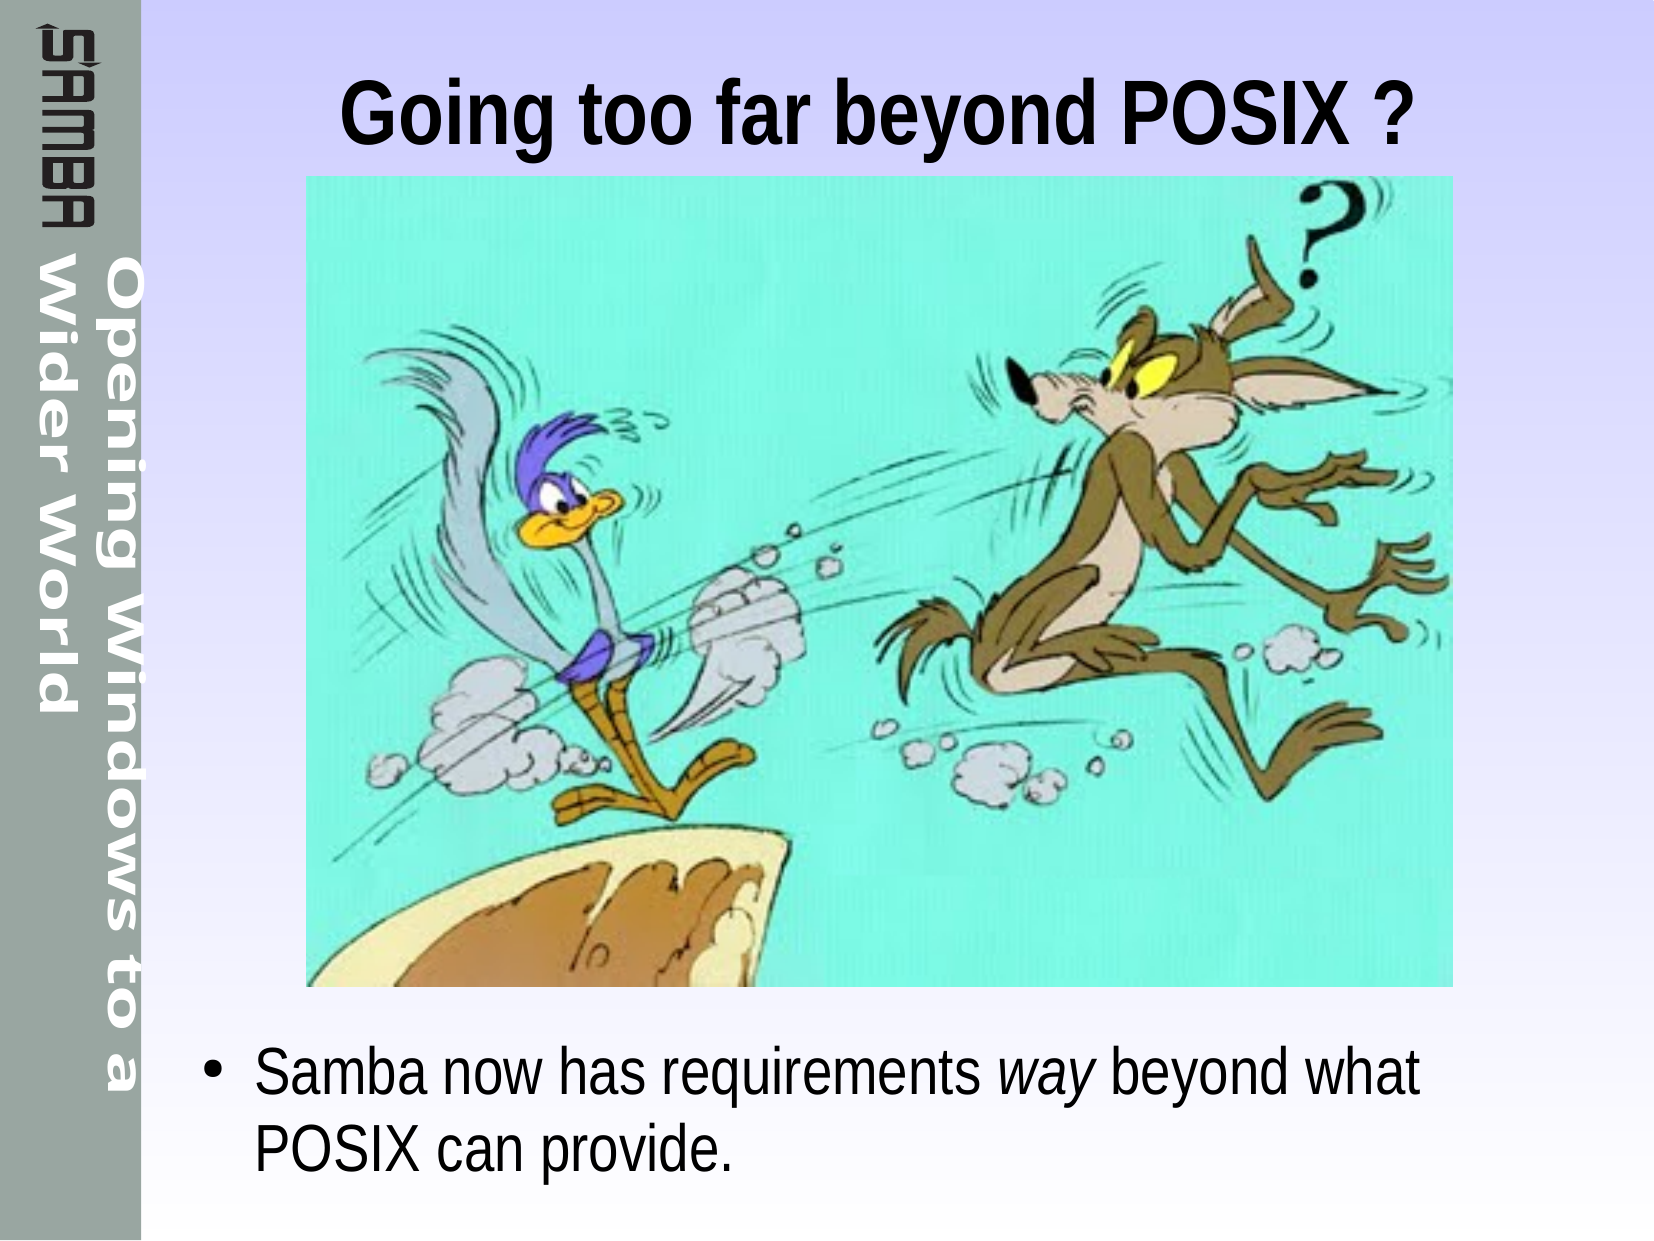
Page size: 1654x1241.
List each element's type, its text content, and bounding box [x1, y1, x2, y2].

picture [306, 176, 1453, 987]
list Samba now has requirements way beyond what POSIX can provide. [183, 1032, 1598, 1184]
title Going too far beyond POSIX ? [173, 31, 1586, 191]
